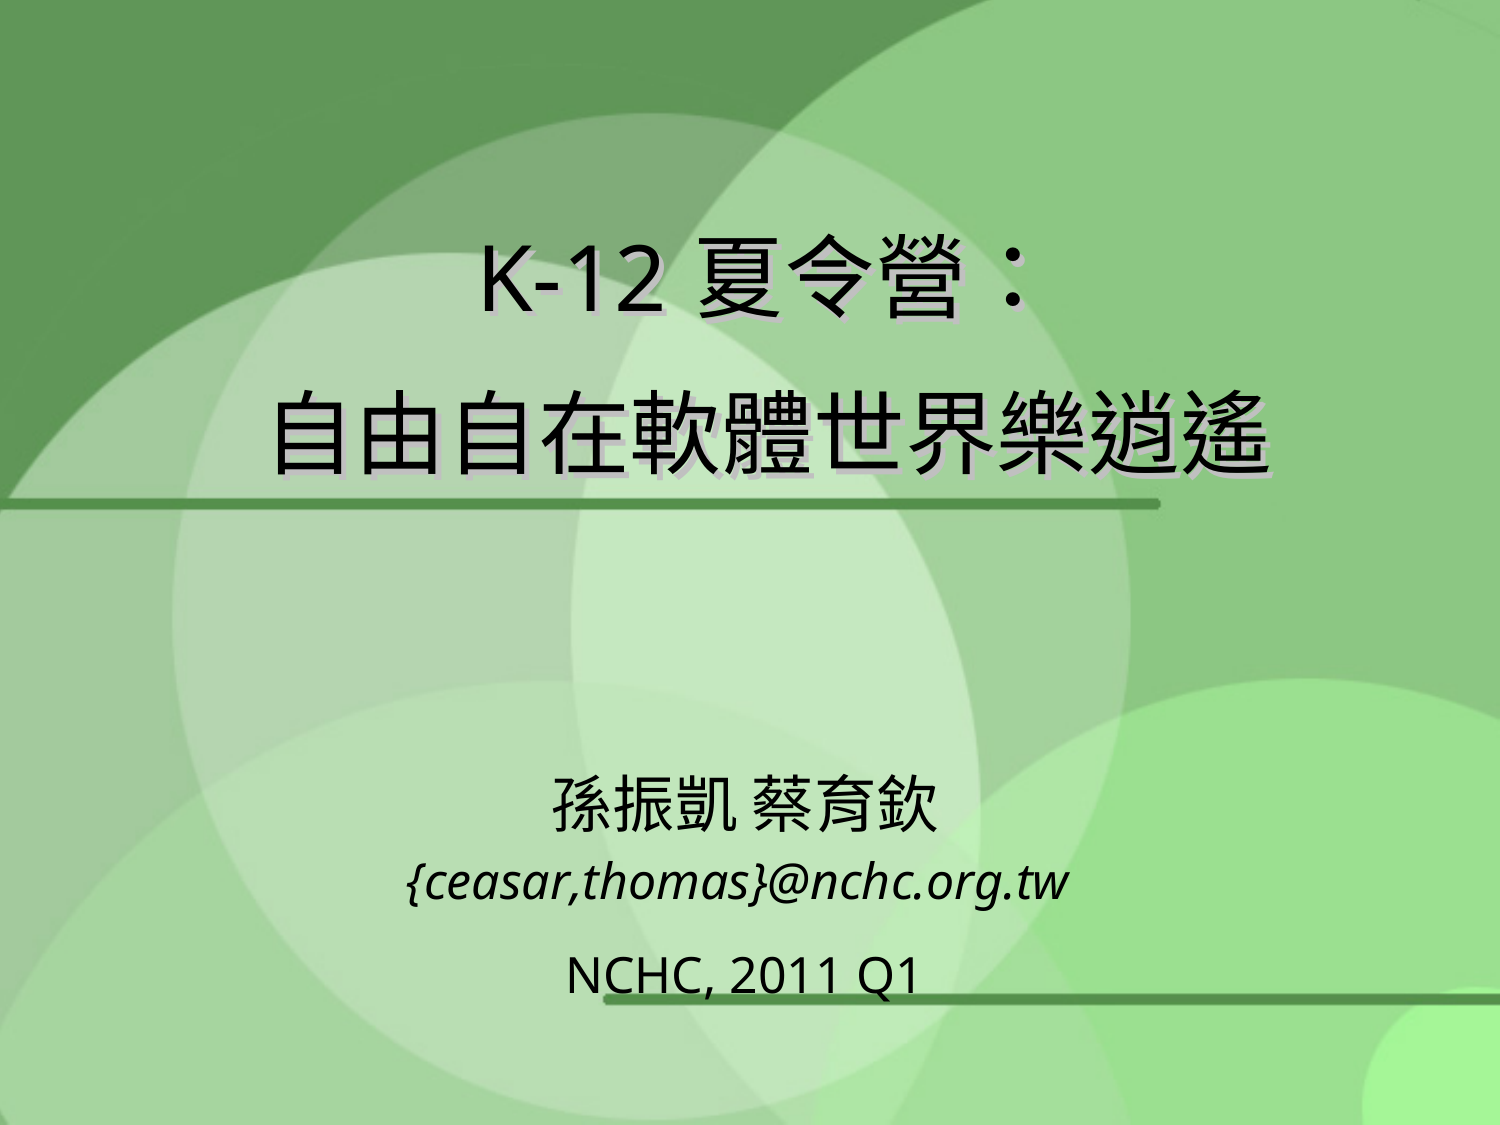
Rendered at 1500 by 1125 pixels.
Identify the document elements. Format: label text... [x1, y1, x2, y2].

picture [0, 0, 1500, 1125]
title K-12夏令營： 自由自在軟體世界樂逍遙 [59, 223, 1477, 502]
subtitle 孫振凱 蔡育欽 {ceasar,thomas}@nchc.org.tw NCHC, 2011 Q1 [219, 732, 1270, 1004]
